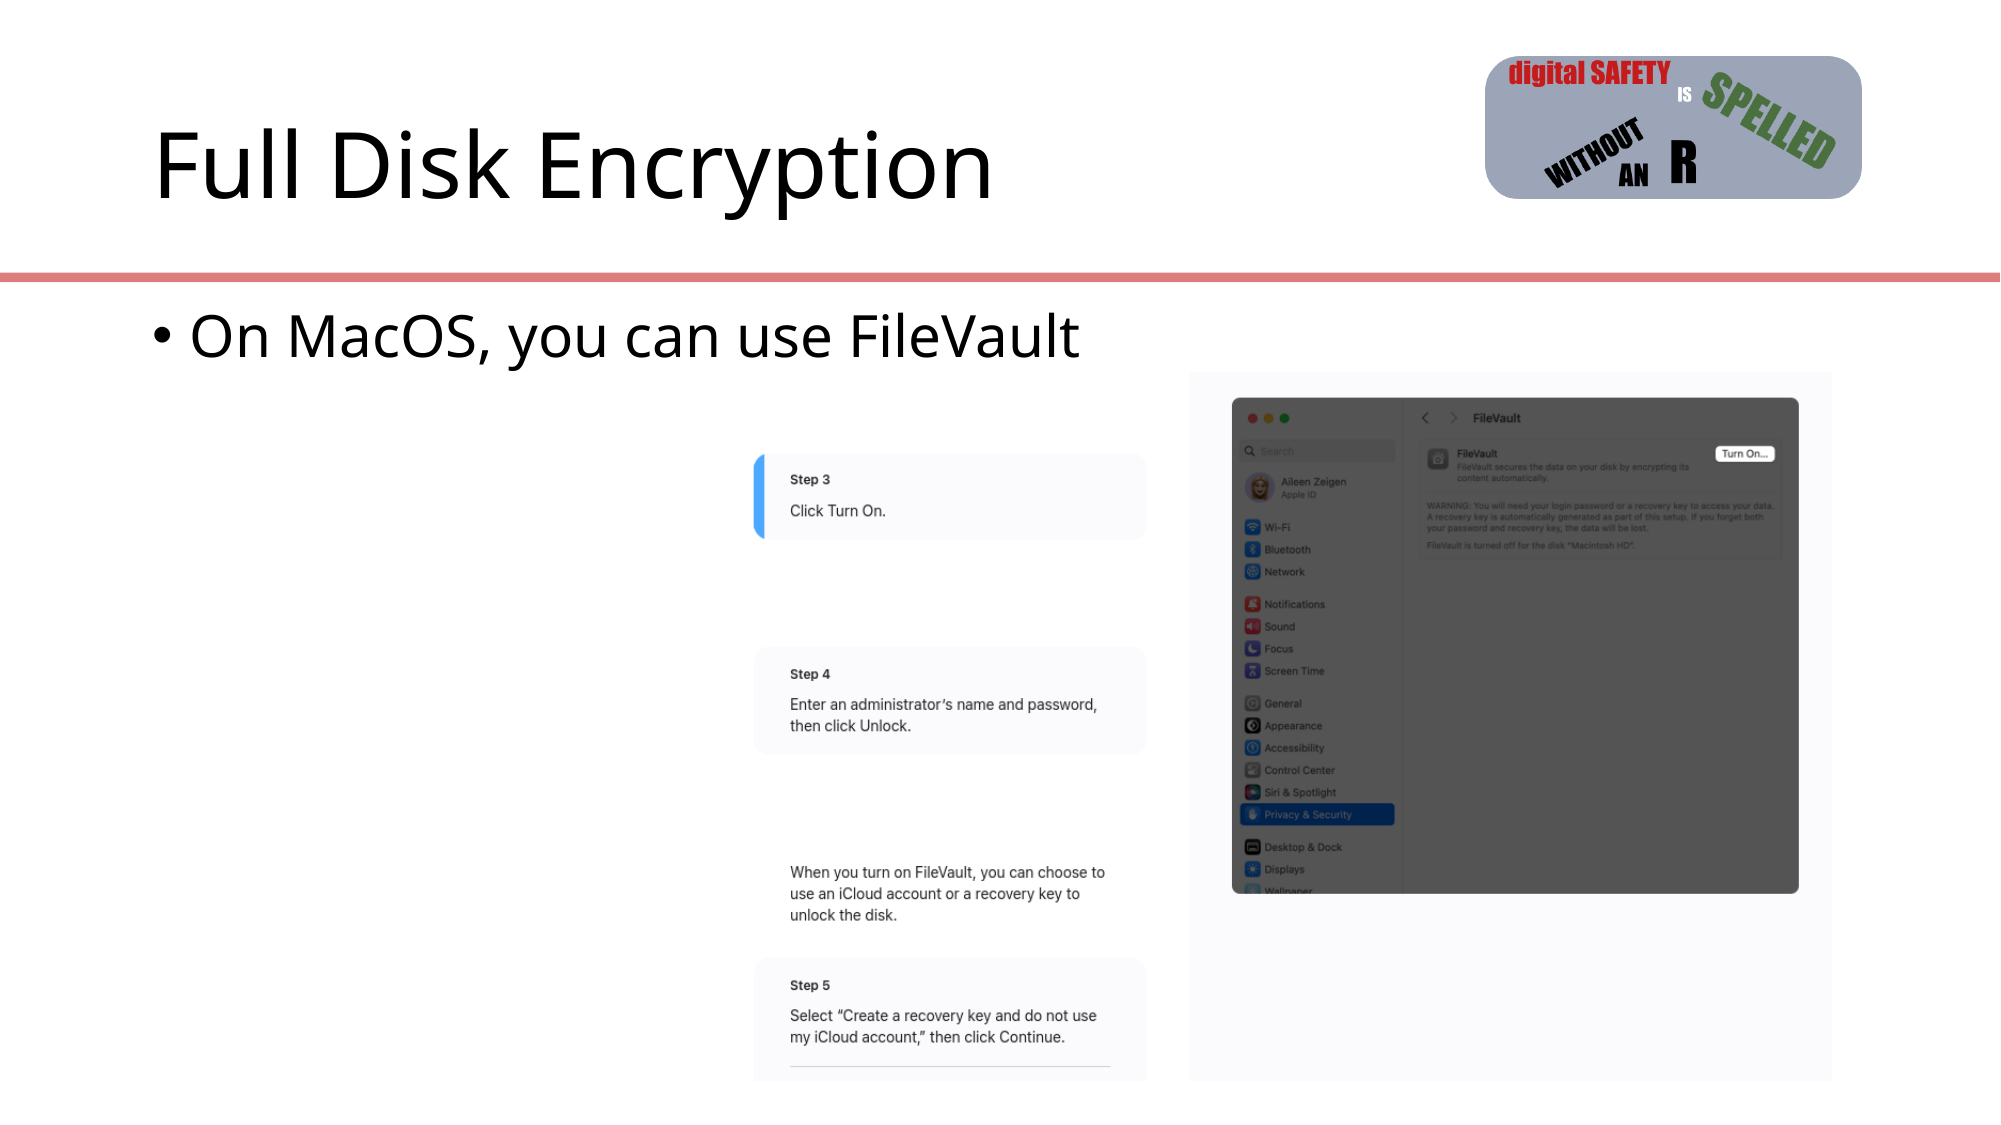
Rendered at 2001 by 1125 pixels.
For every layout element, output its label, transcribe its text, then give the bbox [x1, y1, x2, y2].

list On MacOS, you can use FileVault [137, 299, 1863, 1014]
picture [695, 372, 1832, 1081]
title Full Disk Encryption [137, 59, 1863, 278]
